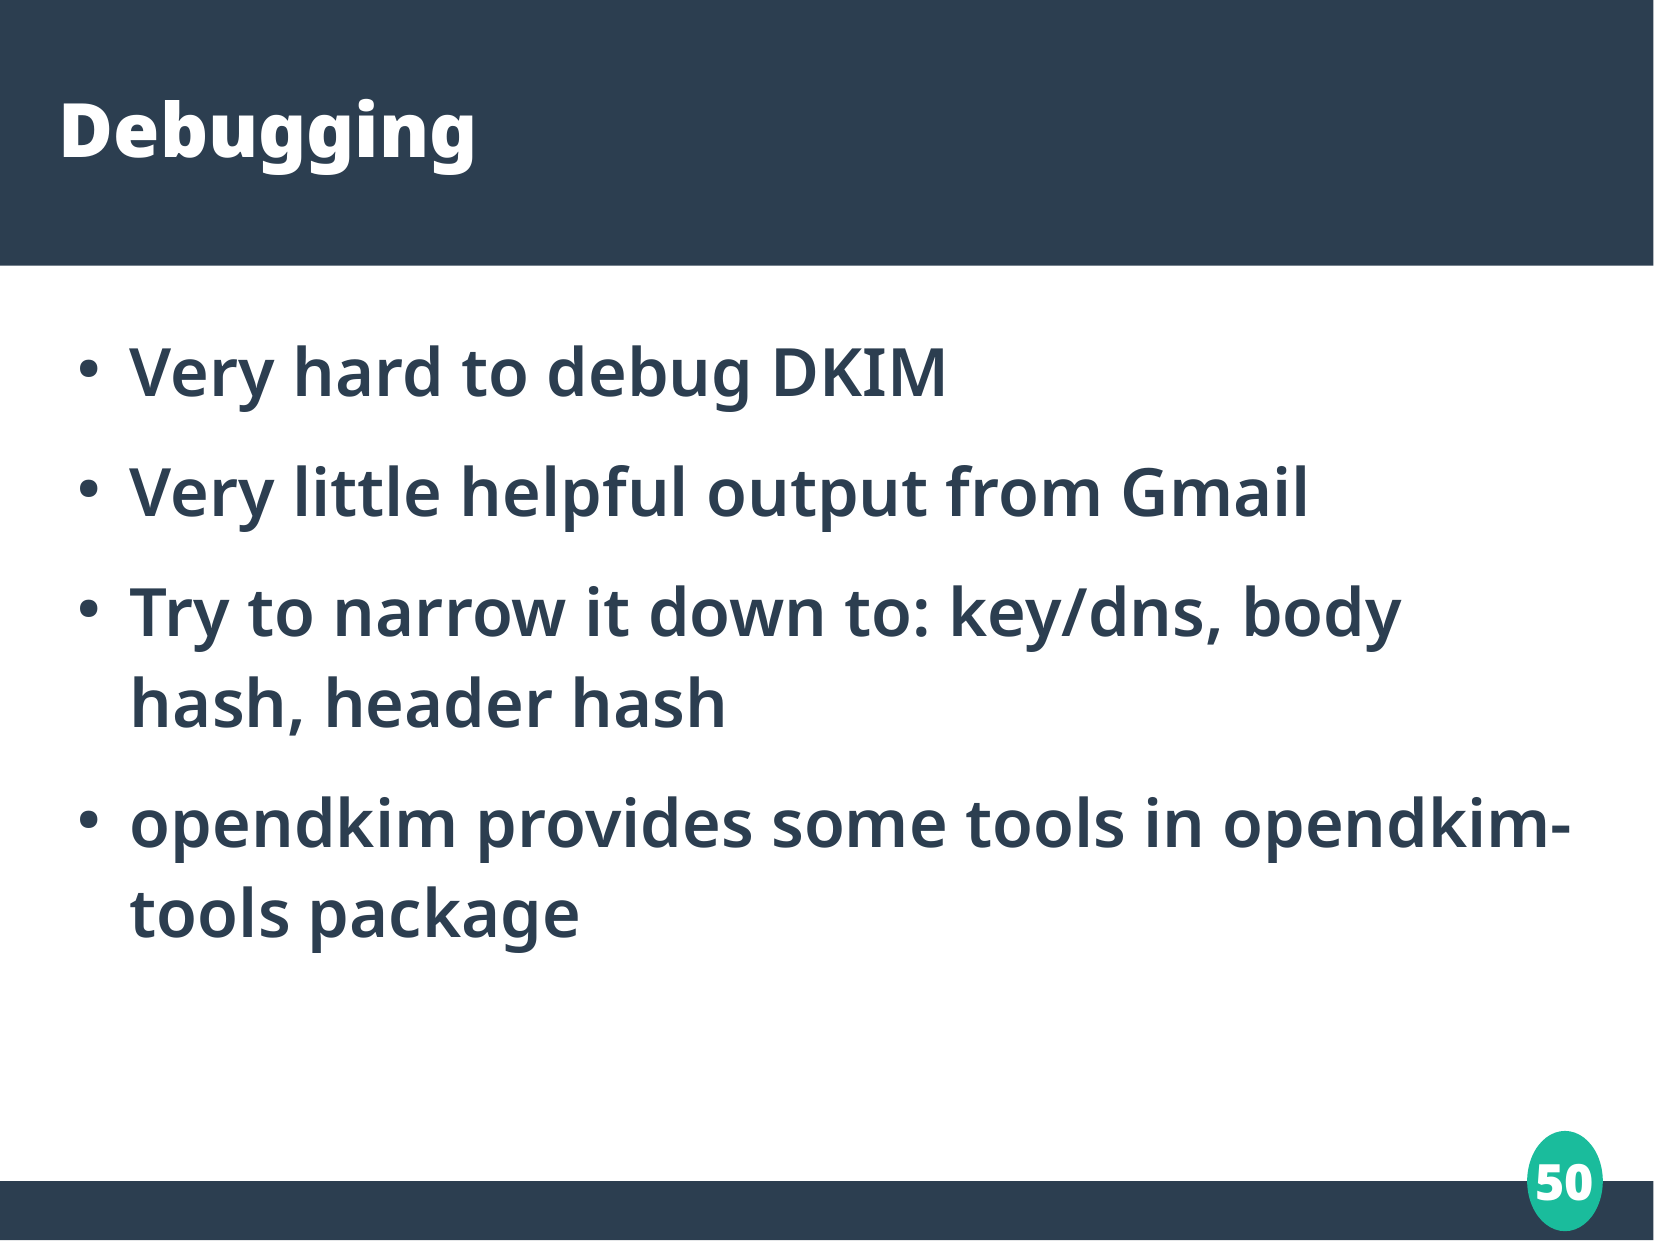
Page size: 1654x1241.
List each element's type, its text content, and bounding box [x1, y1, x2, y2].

list Very hard to debug DKIM Very little helpful output from Gmail Try to narrow it down to: key/dns, body hash, header hash opendkim provides some tools in opendkim-tools package [59, 324, 1595, 1152]
title Debugging [59, 49, 1595, 207]
